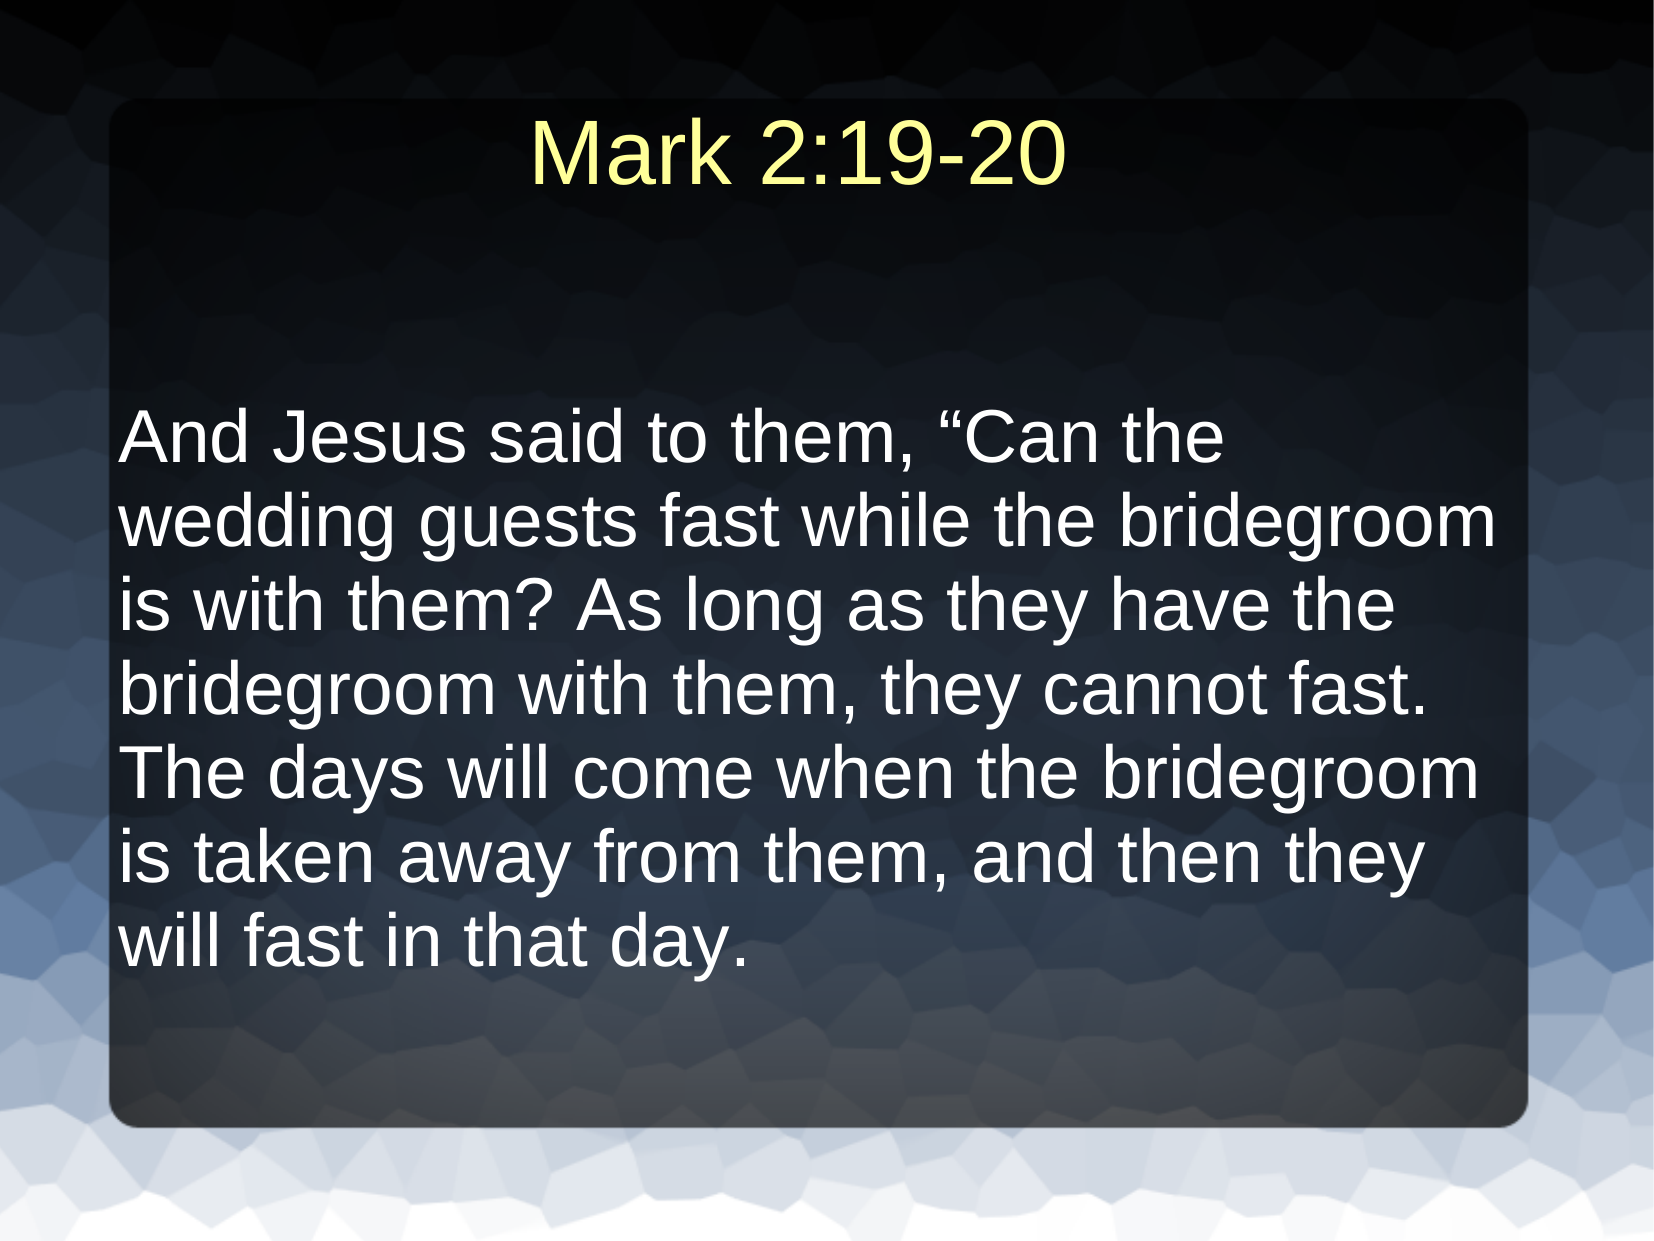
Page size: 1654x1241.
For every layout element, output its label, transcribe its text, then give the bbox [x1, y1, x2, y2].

title Mark 2:19-20 [118, 49, 1506, 257]
picture [0, 0, 1654, 1241]
list And Jesus said to them, “Can the wedding guests fast while the bridegroom is with them? As long as they have the bridegroom with them, they cannot fast. The days will come when the bridegroom is taken away from them, and then they will fast in that day. [118, 290, 1506, 1109]
